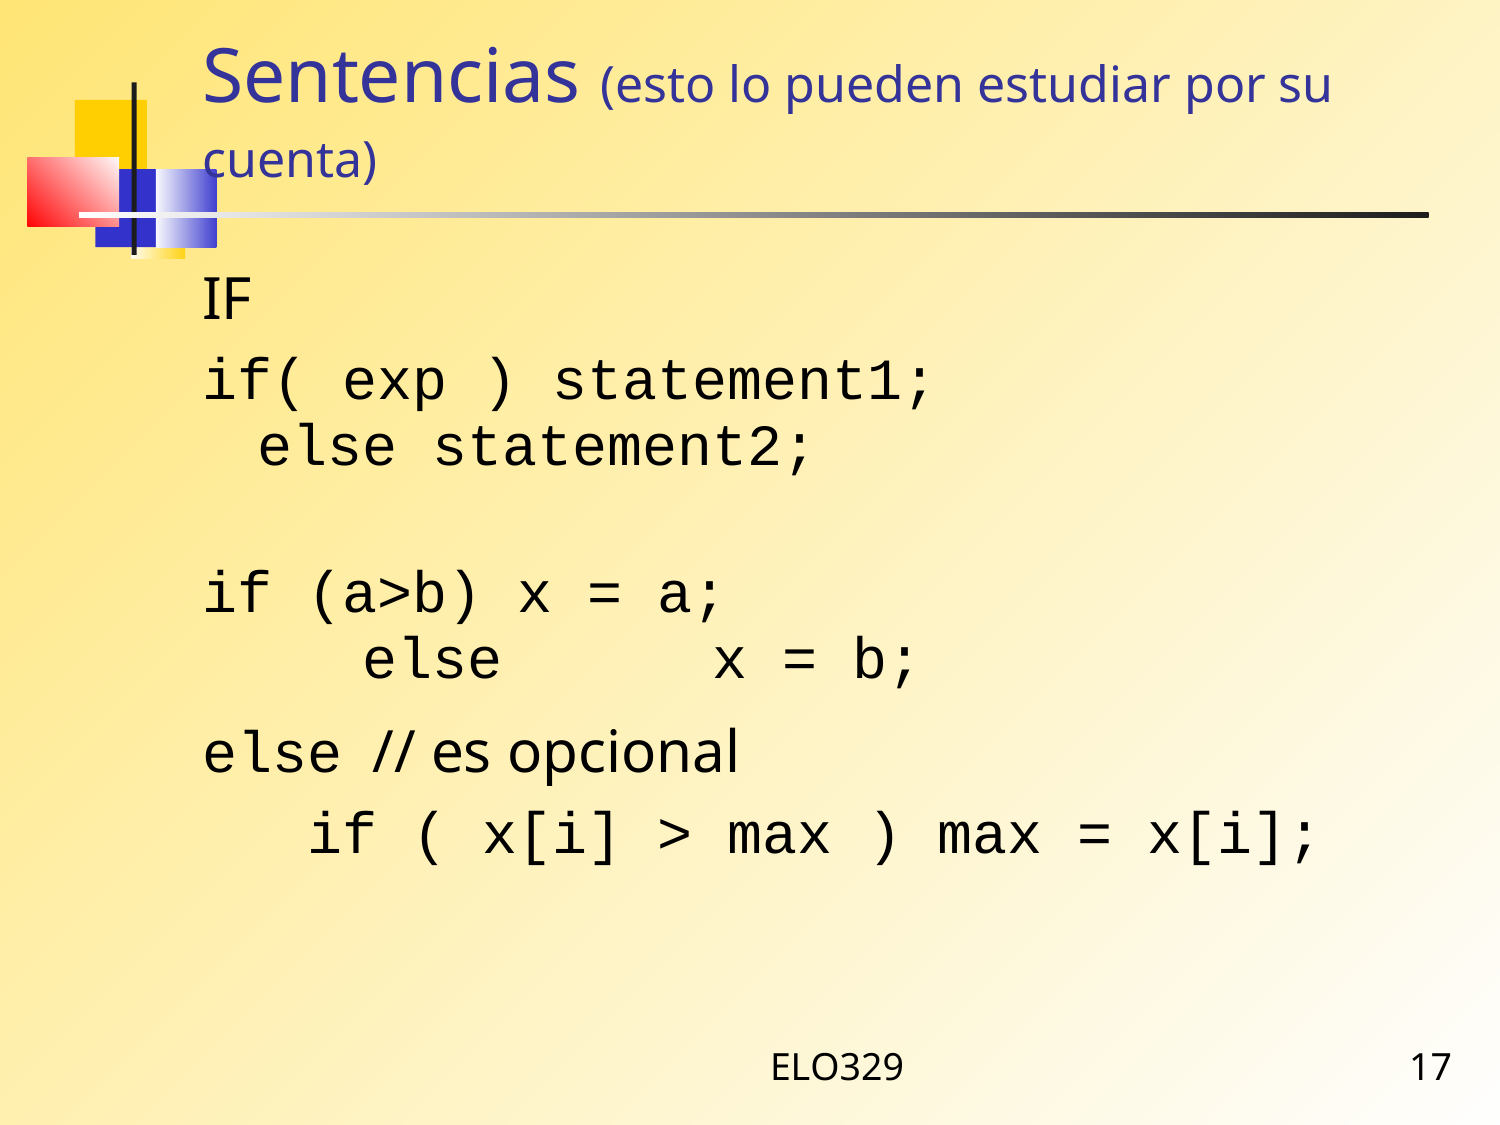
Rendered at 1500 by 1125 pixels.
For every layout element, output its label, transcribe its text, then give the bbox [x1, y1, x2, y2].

title Sentencias (esto lo pueden estudiar por su cuenta)‏ [187, 34, 1466, 201]
list IF if( exp ) statement1; else statement2; if (a>b) x = a; else x = b; else // es opcional if ( x[i] > max ) max = x[i]; [187, 249, 1463, 1026]
